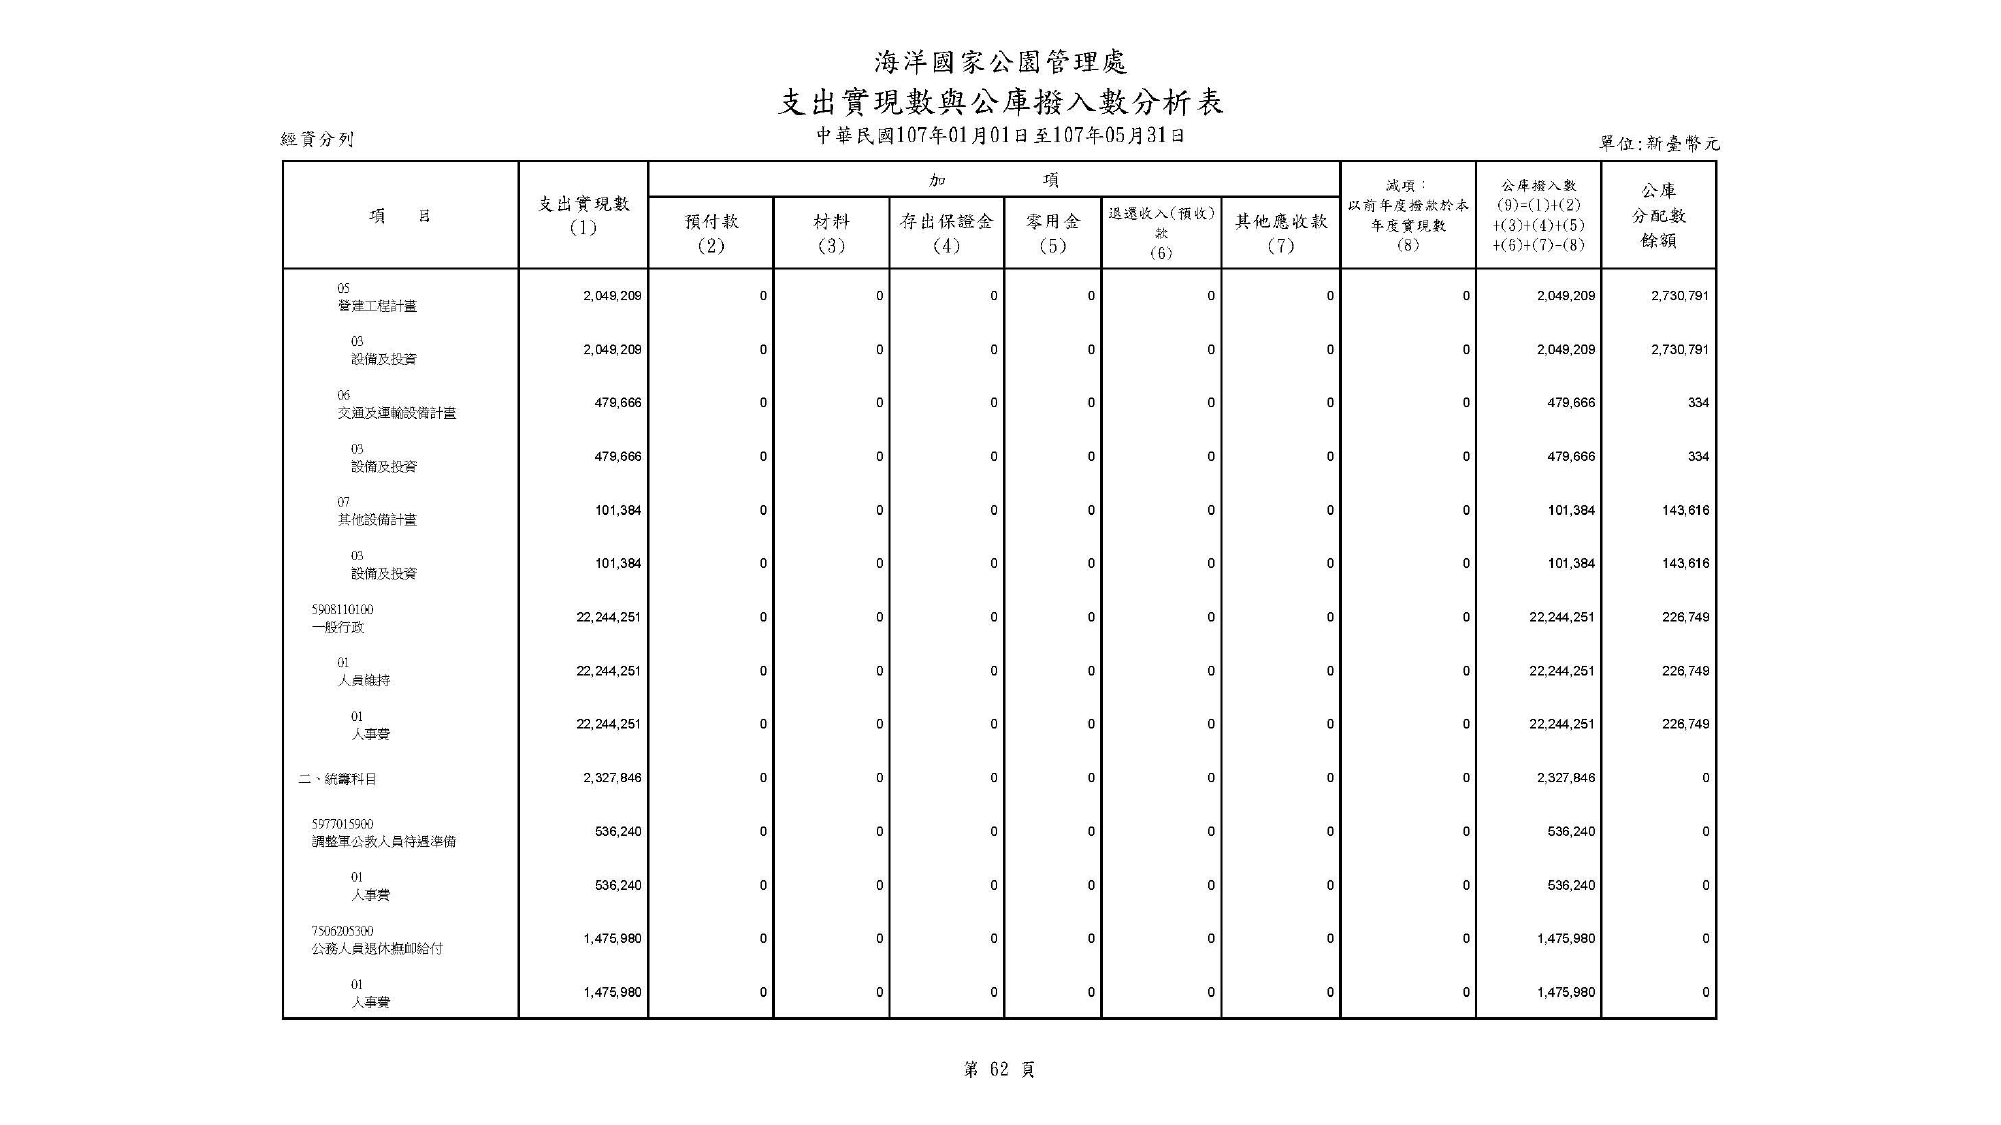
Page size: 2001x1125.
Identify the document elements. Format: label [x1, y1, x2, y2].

picture [204, 0, 1796, 1125]
